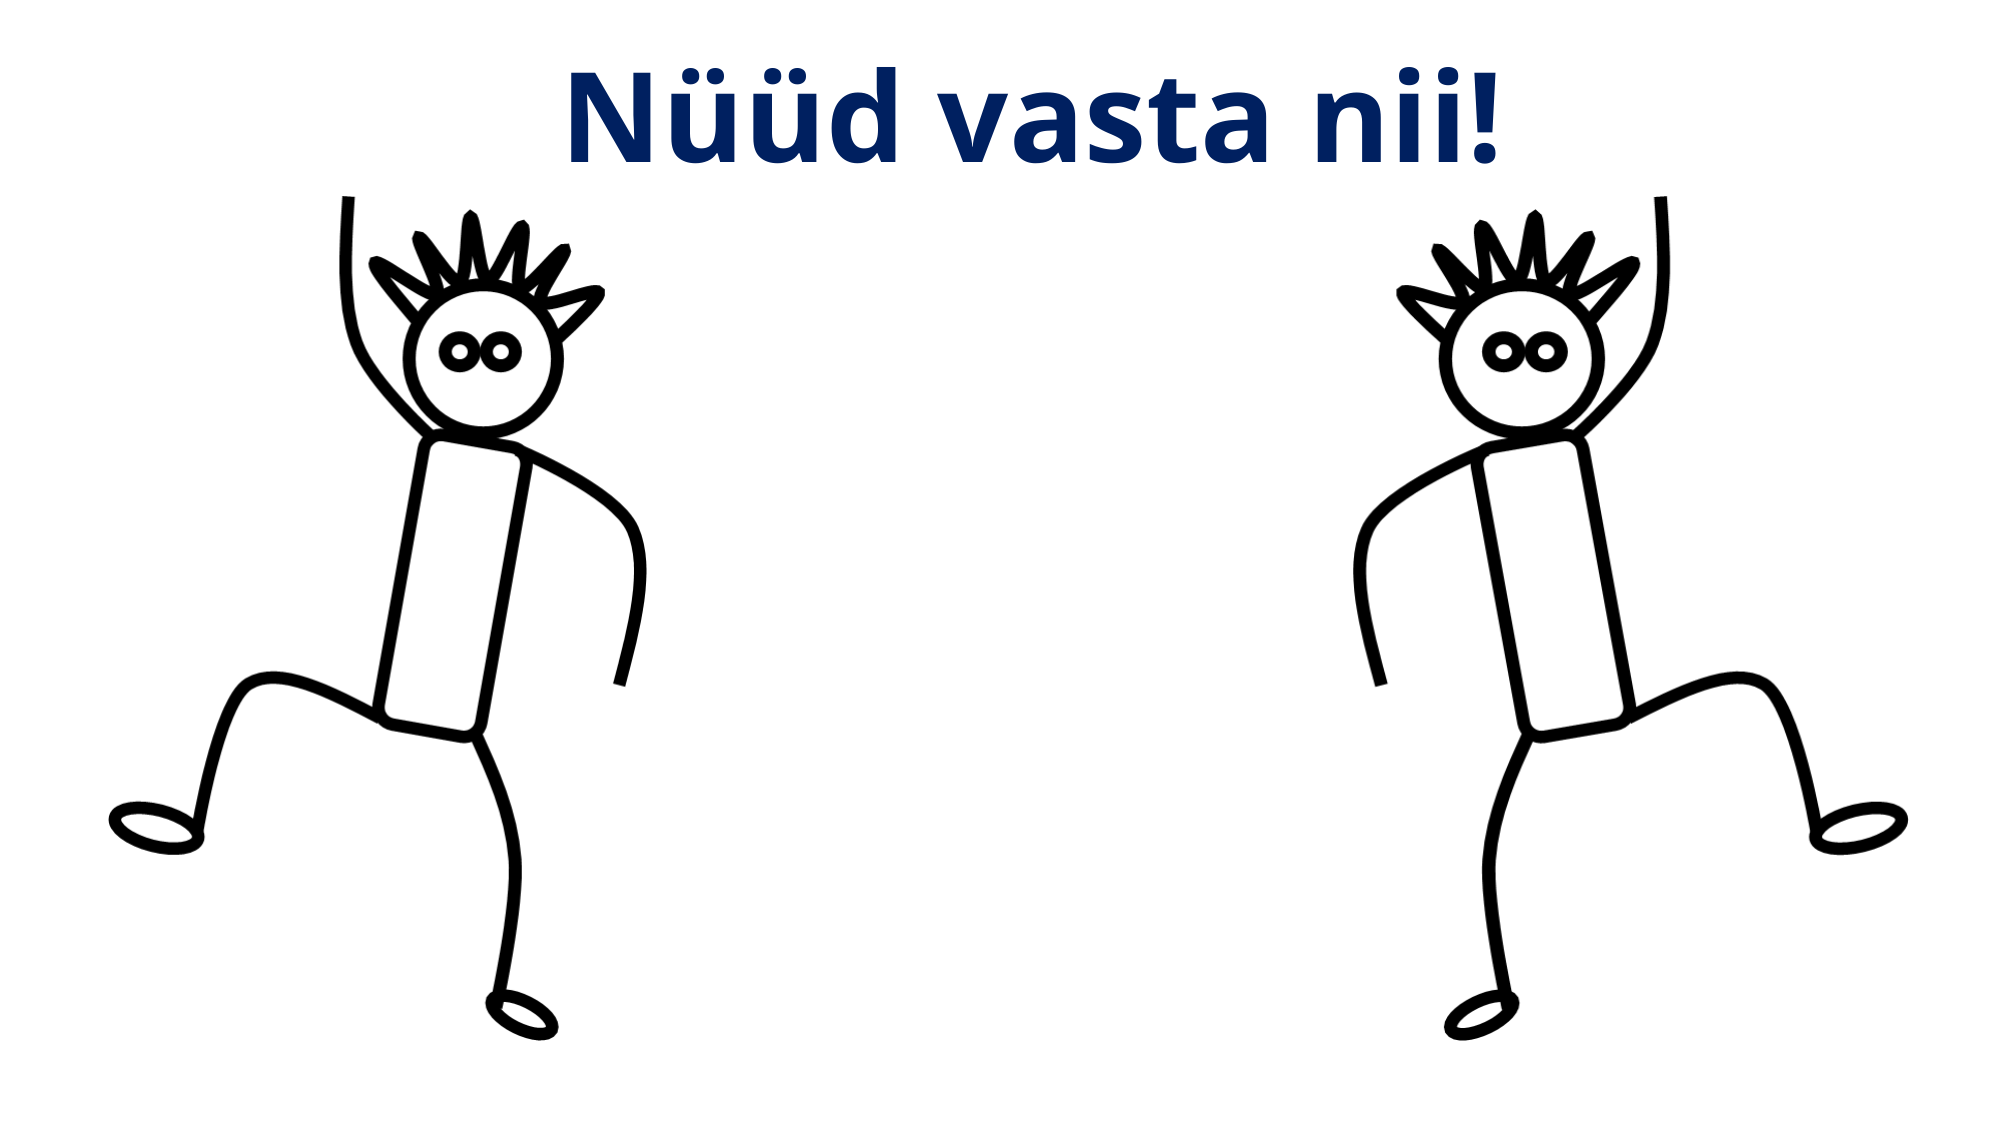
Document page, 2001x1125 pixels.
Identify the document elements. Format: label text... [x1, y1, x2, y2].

picture [108, 195, 647, 1041]
picture [1353, 195, 1909, 1041]
title Nüüd vasta nii! [64, 44, 2000, 184]
